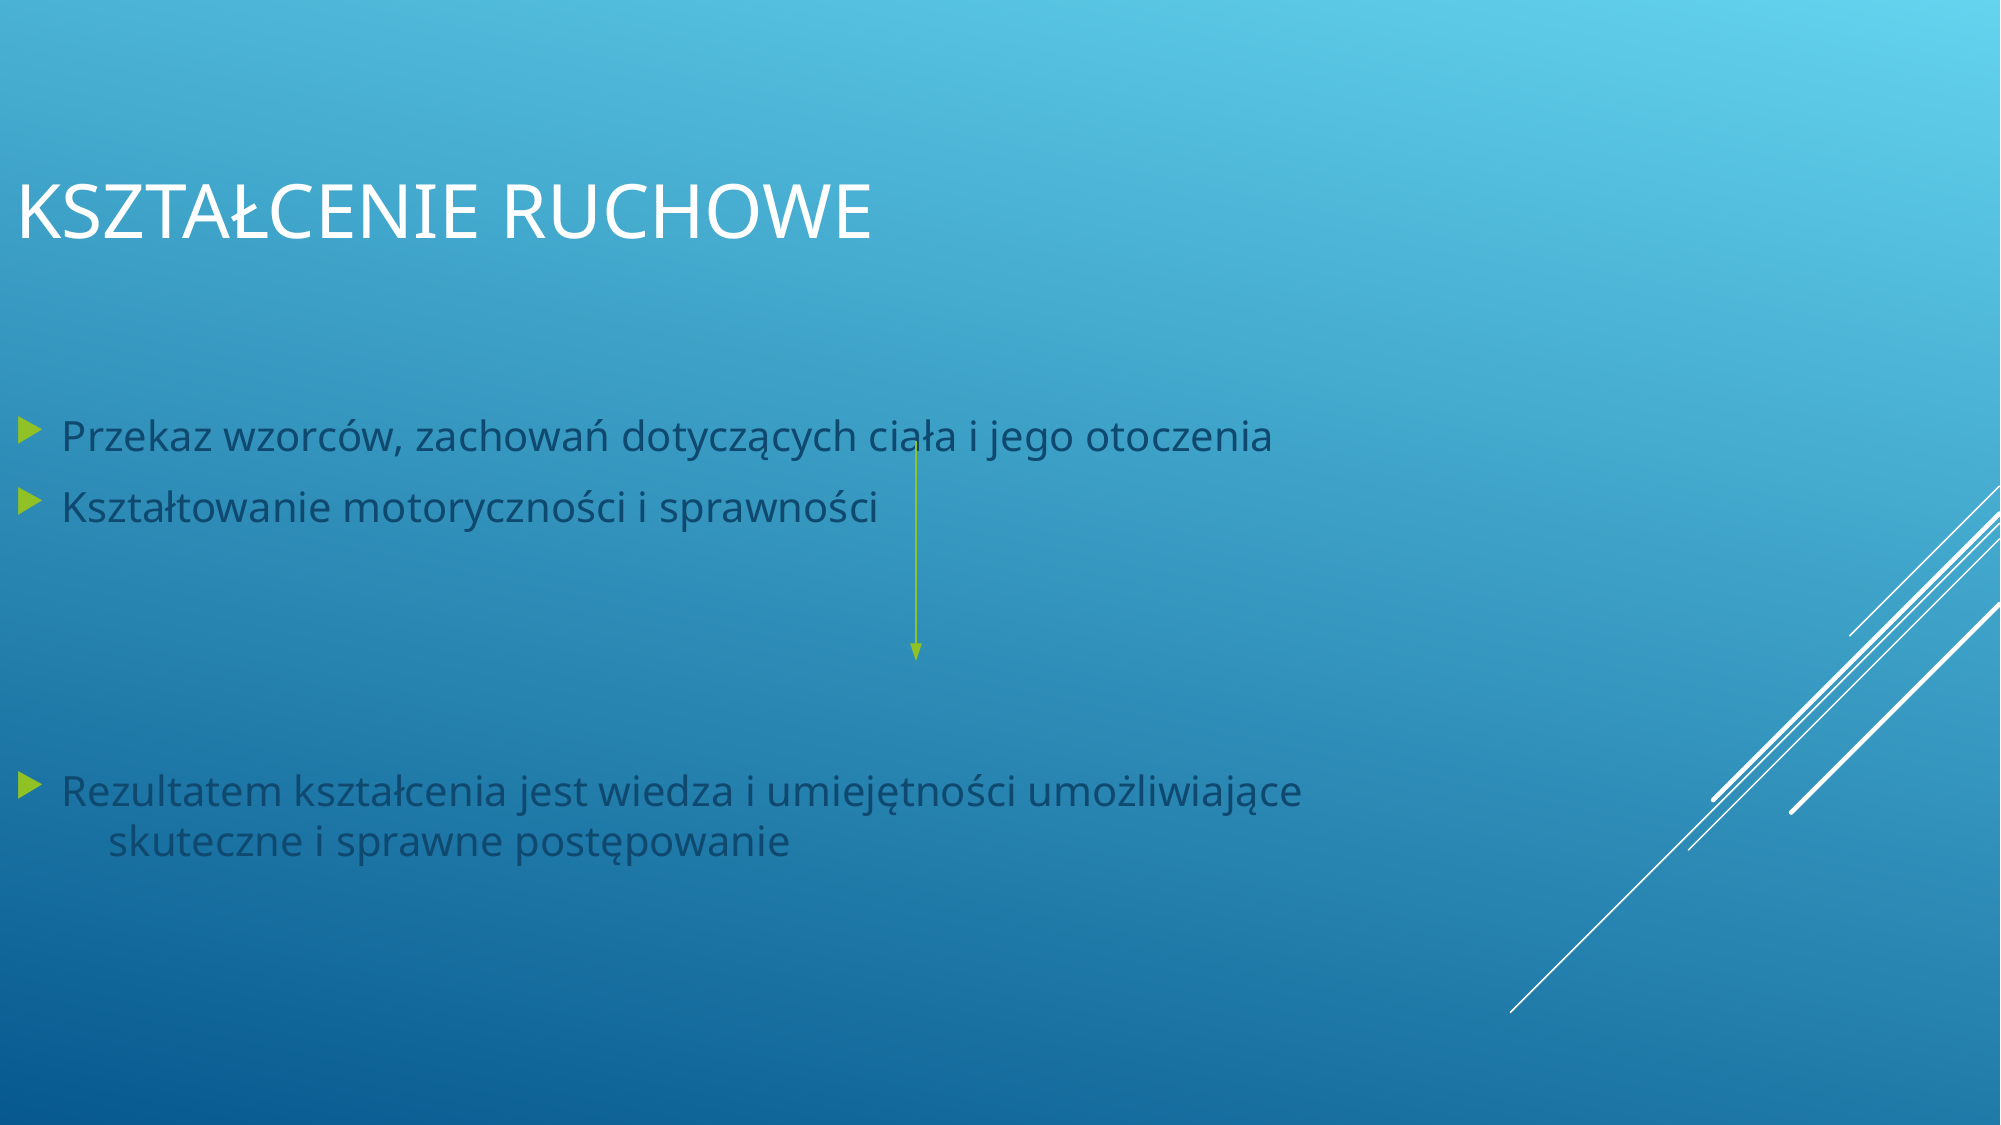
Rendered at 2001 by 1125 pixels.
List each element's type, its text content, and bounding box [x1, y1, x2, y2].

title KSZTAŁCENIE RUCHOWE [0, 99, 1411, 317]
list Przekaz wzorców, zachowań dotyczących ciała i jego otoczenia Kształtowanie motoryczności i sprawności Rezultatem kształcenia jest wiedza i umiejętności umożliwiające skuteczne i sprawne postępowanie [0, 354, 1411, 991]
